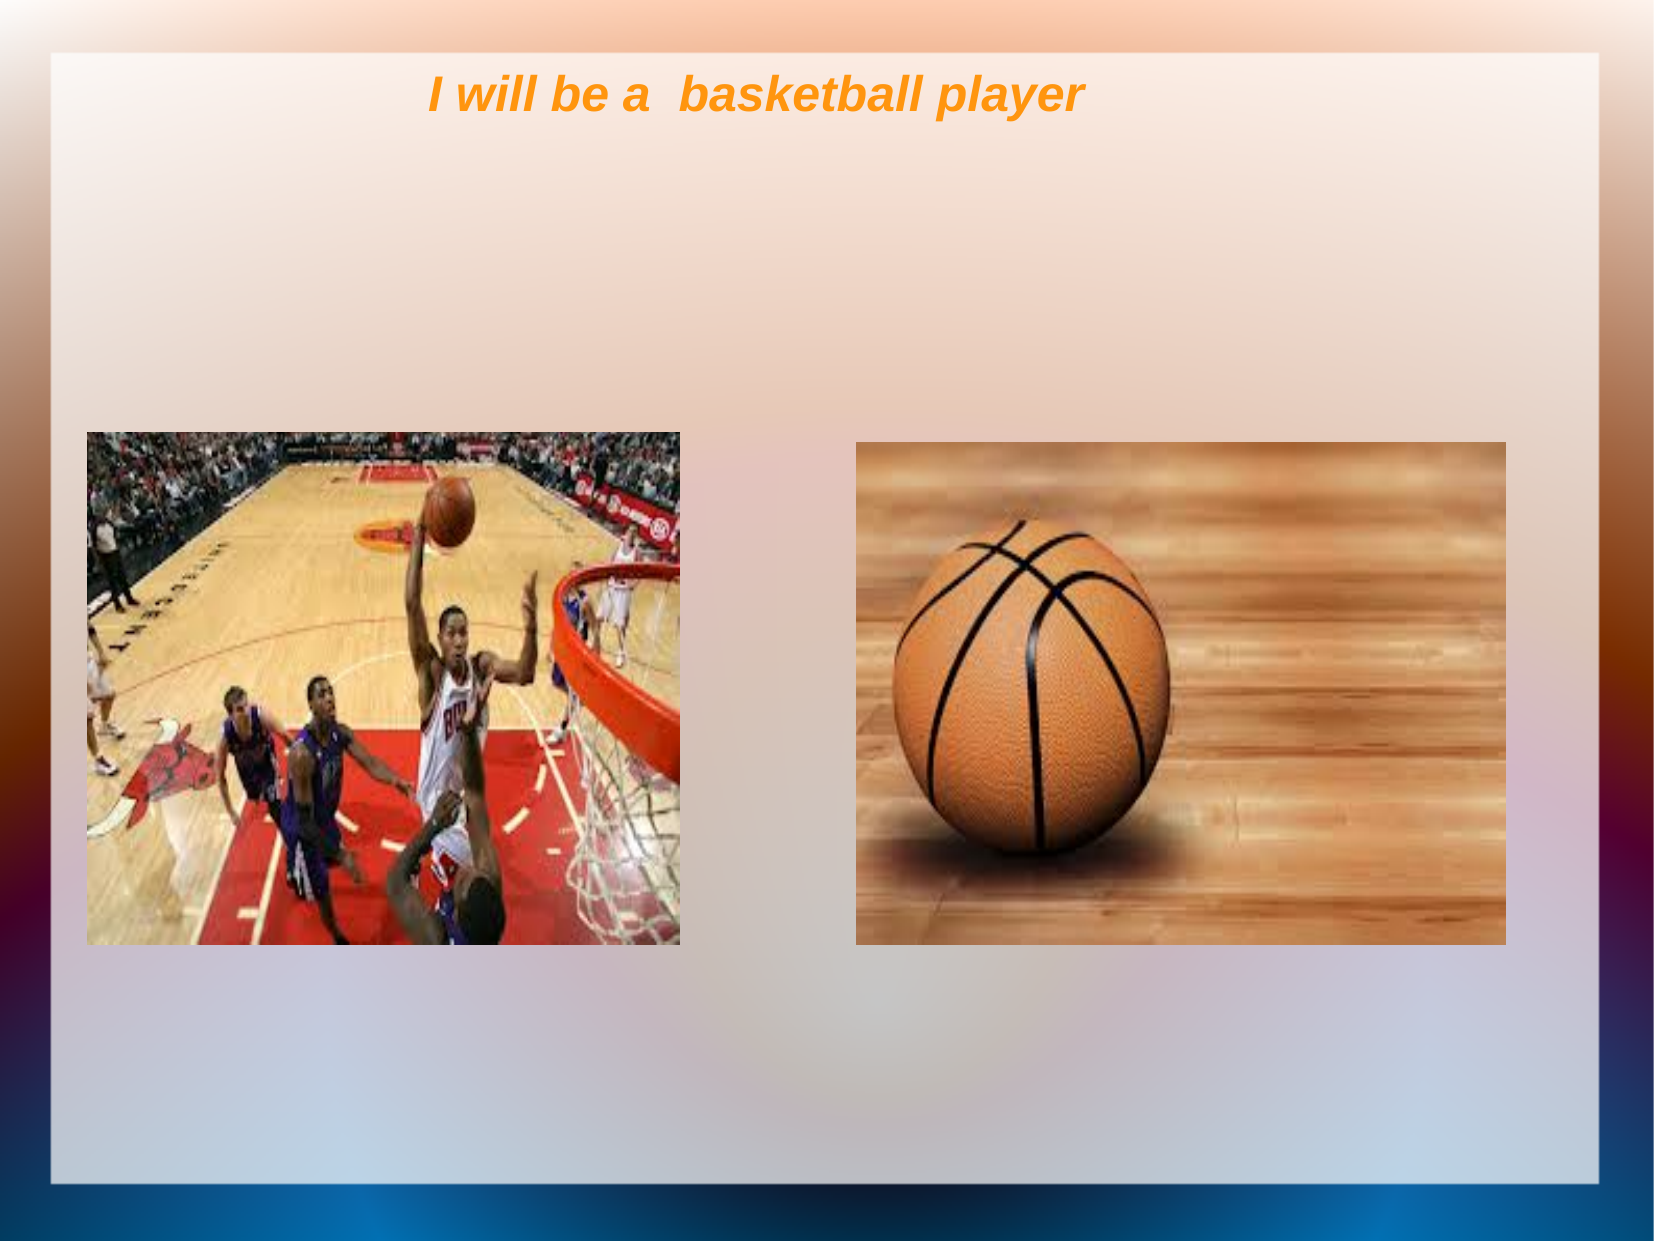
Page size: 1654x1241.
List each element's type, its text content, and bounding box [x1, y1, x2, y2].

picture [0, 0, 1654, 1241]
text_box I will be a basketball player [413, 59, 1506, 149]
